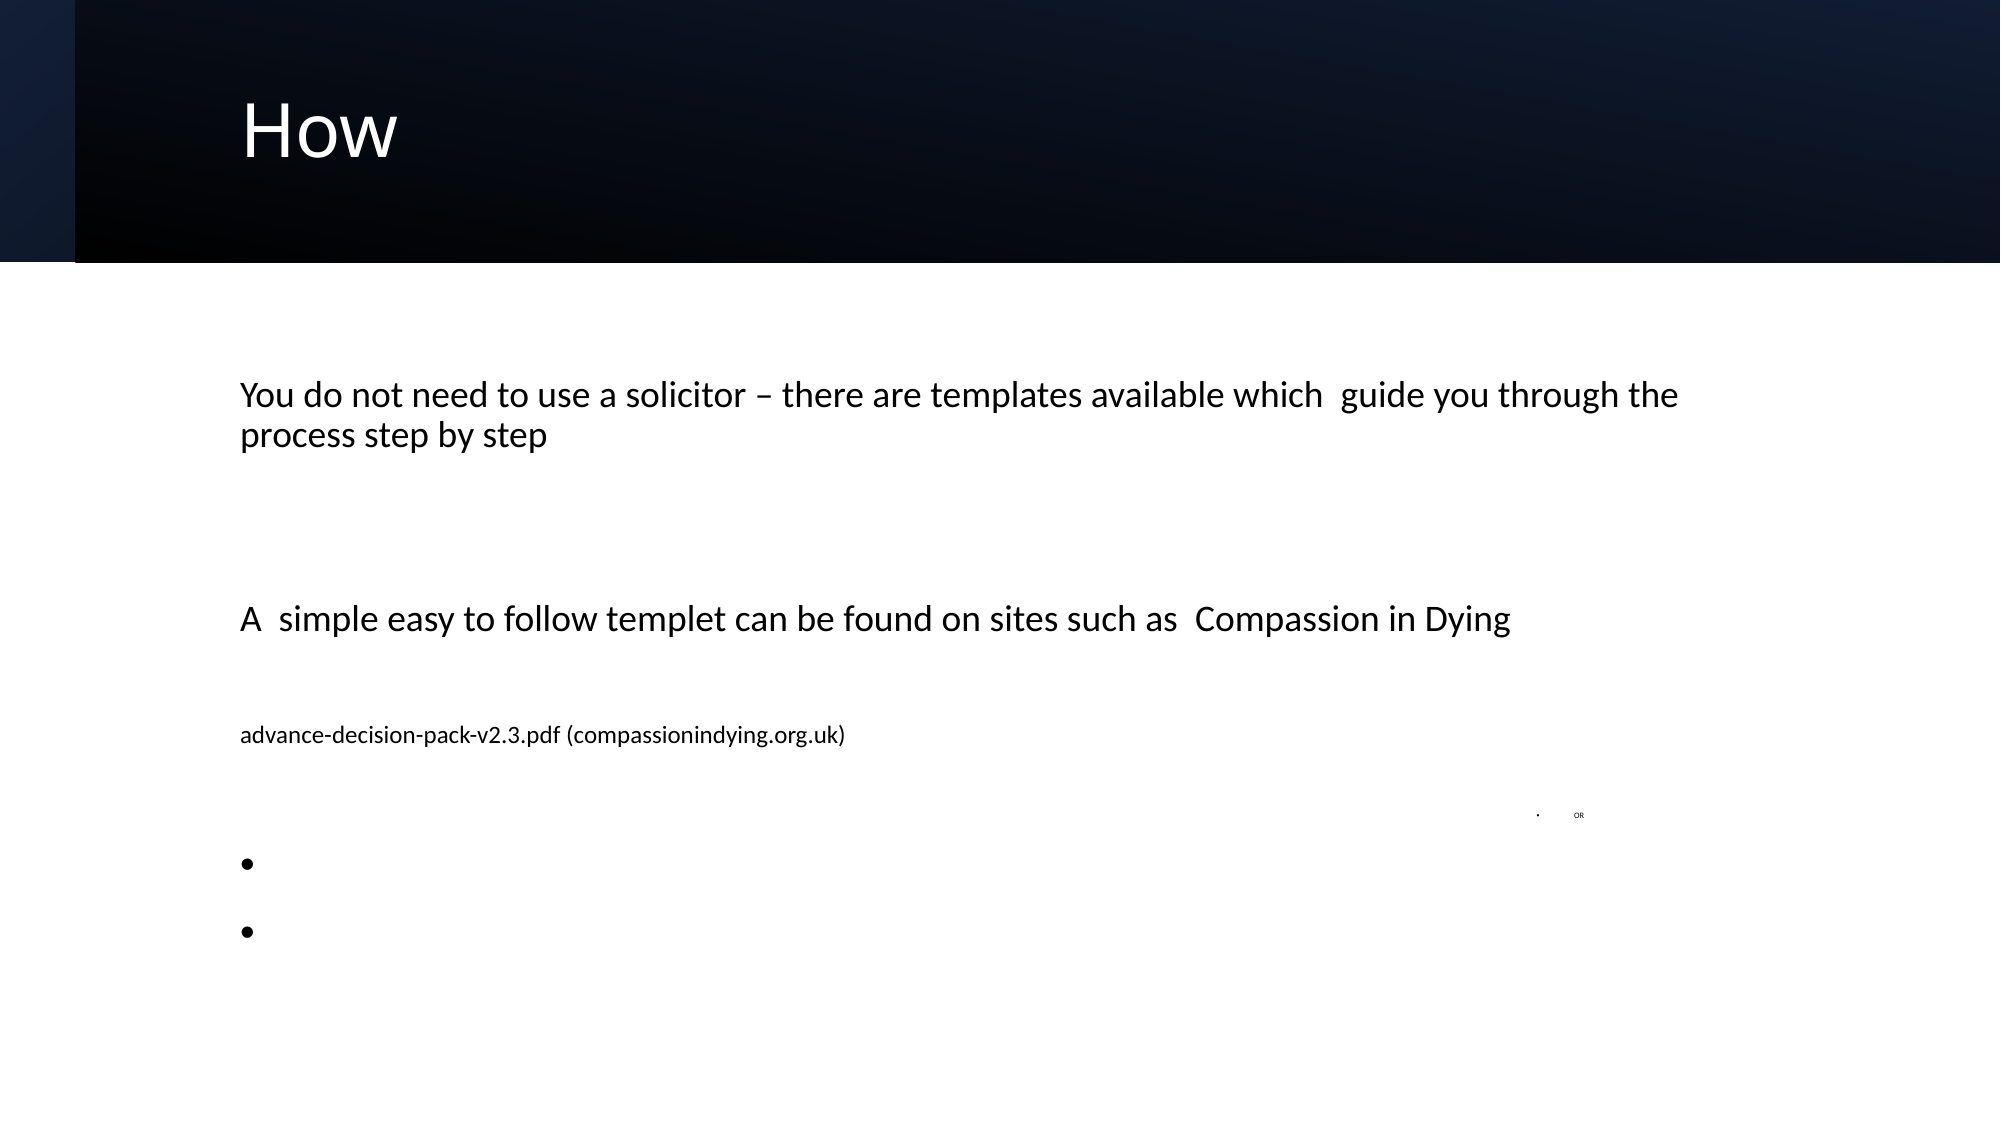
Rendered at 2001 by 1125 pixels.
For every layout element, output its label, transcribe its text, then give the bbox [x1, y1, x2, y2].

text_box [0, 0, 2000, 1125]
list You do not need to use a solicitor – there are templates available which guide you through the process step by step A simple easy to follow templet can be found on sites such as Compassion in Dying advance-decision-pack-v2.3.pdf (compassionindying.org.uk) OR [225, 345, 1821, 985]
title How [225, 48, 1849, 218]
